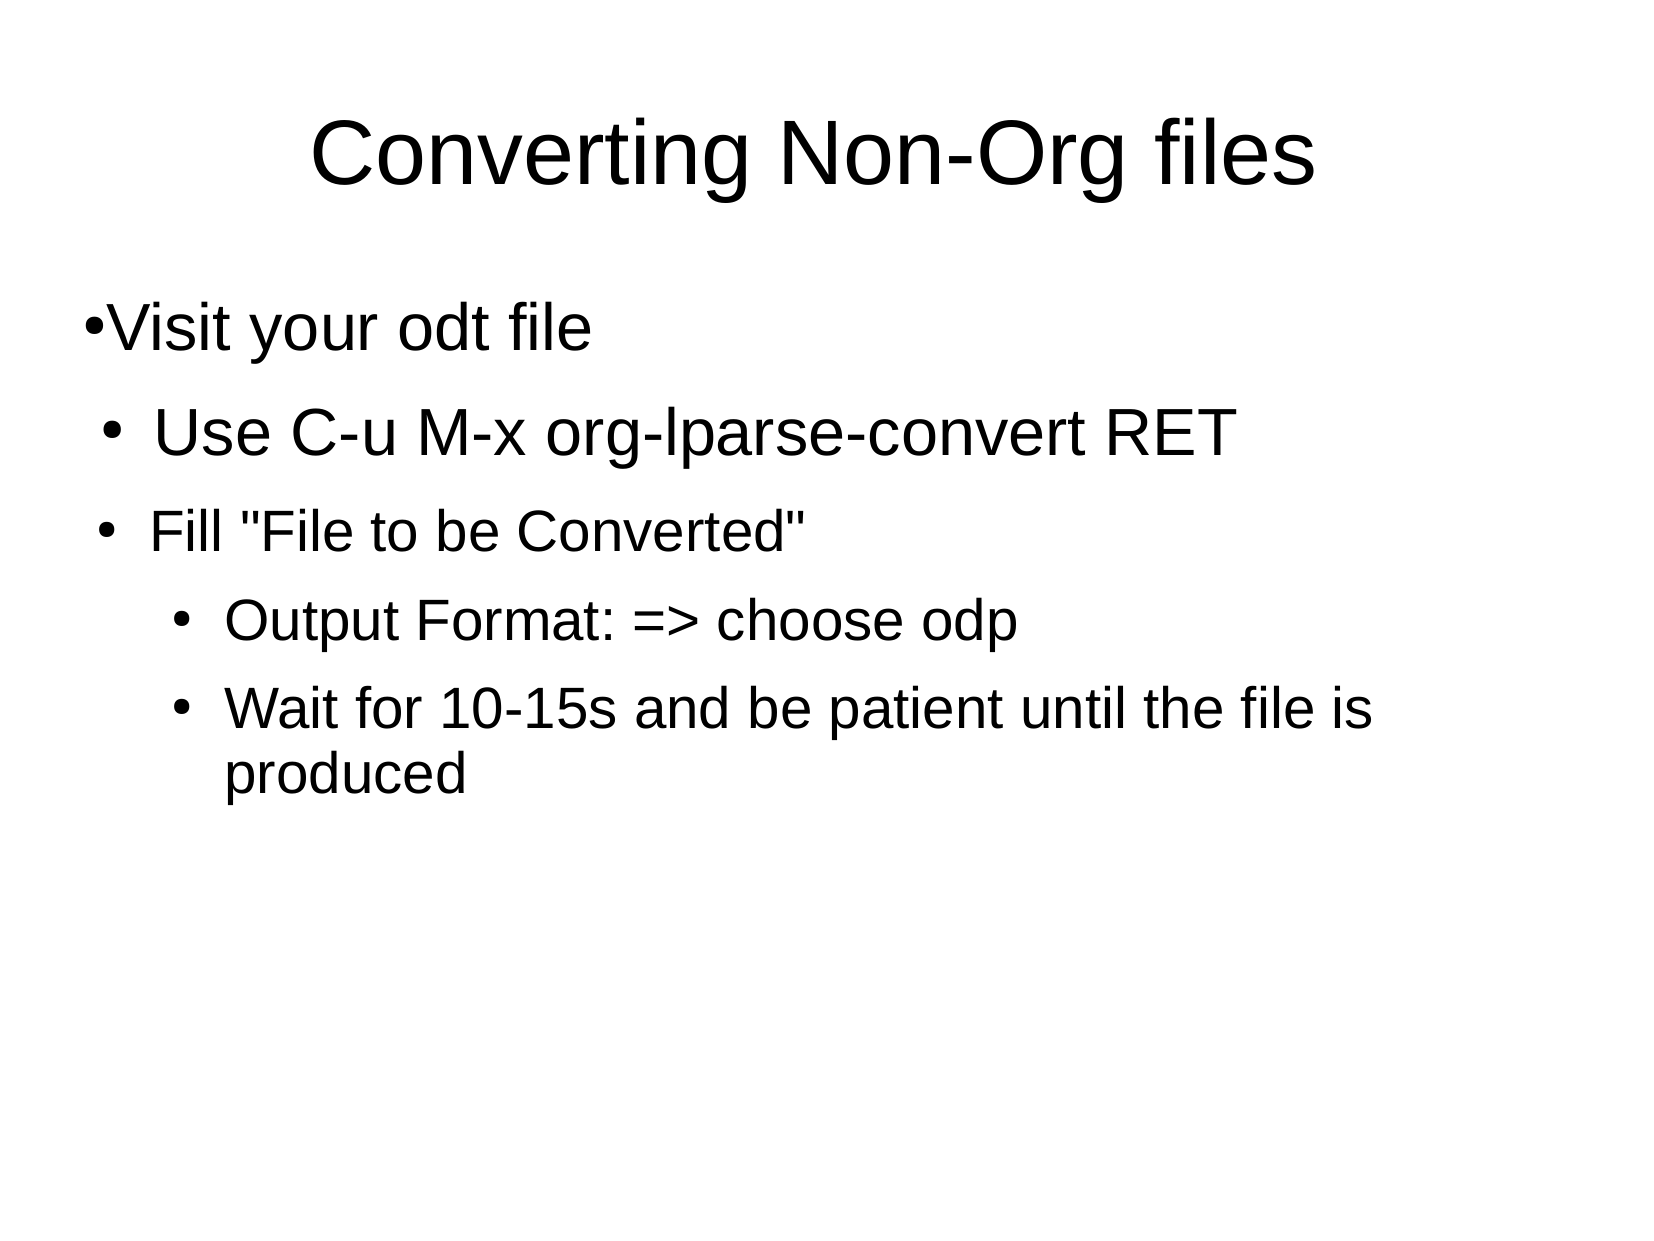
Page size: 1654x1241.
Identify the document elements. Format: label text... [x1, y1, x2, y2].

title Converting Non-Org files [82, 49, 1571, 257]
list Visit your odt file Use C-u M-x org-lparse-convert RET Fill "File to be Converted" Output Format: => choose odp Wait for 10-15s and be patient until the file is produced [82, 290, 1571, 1094]
